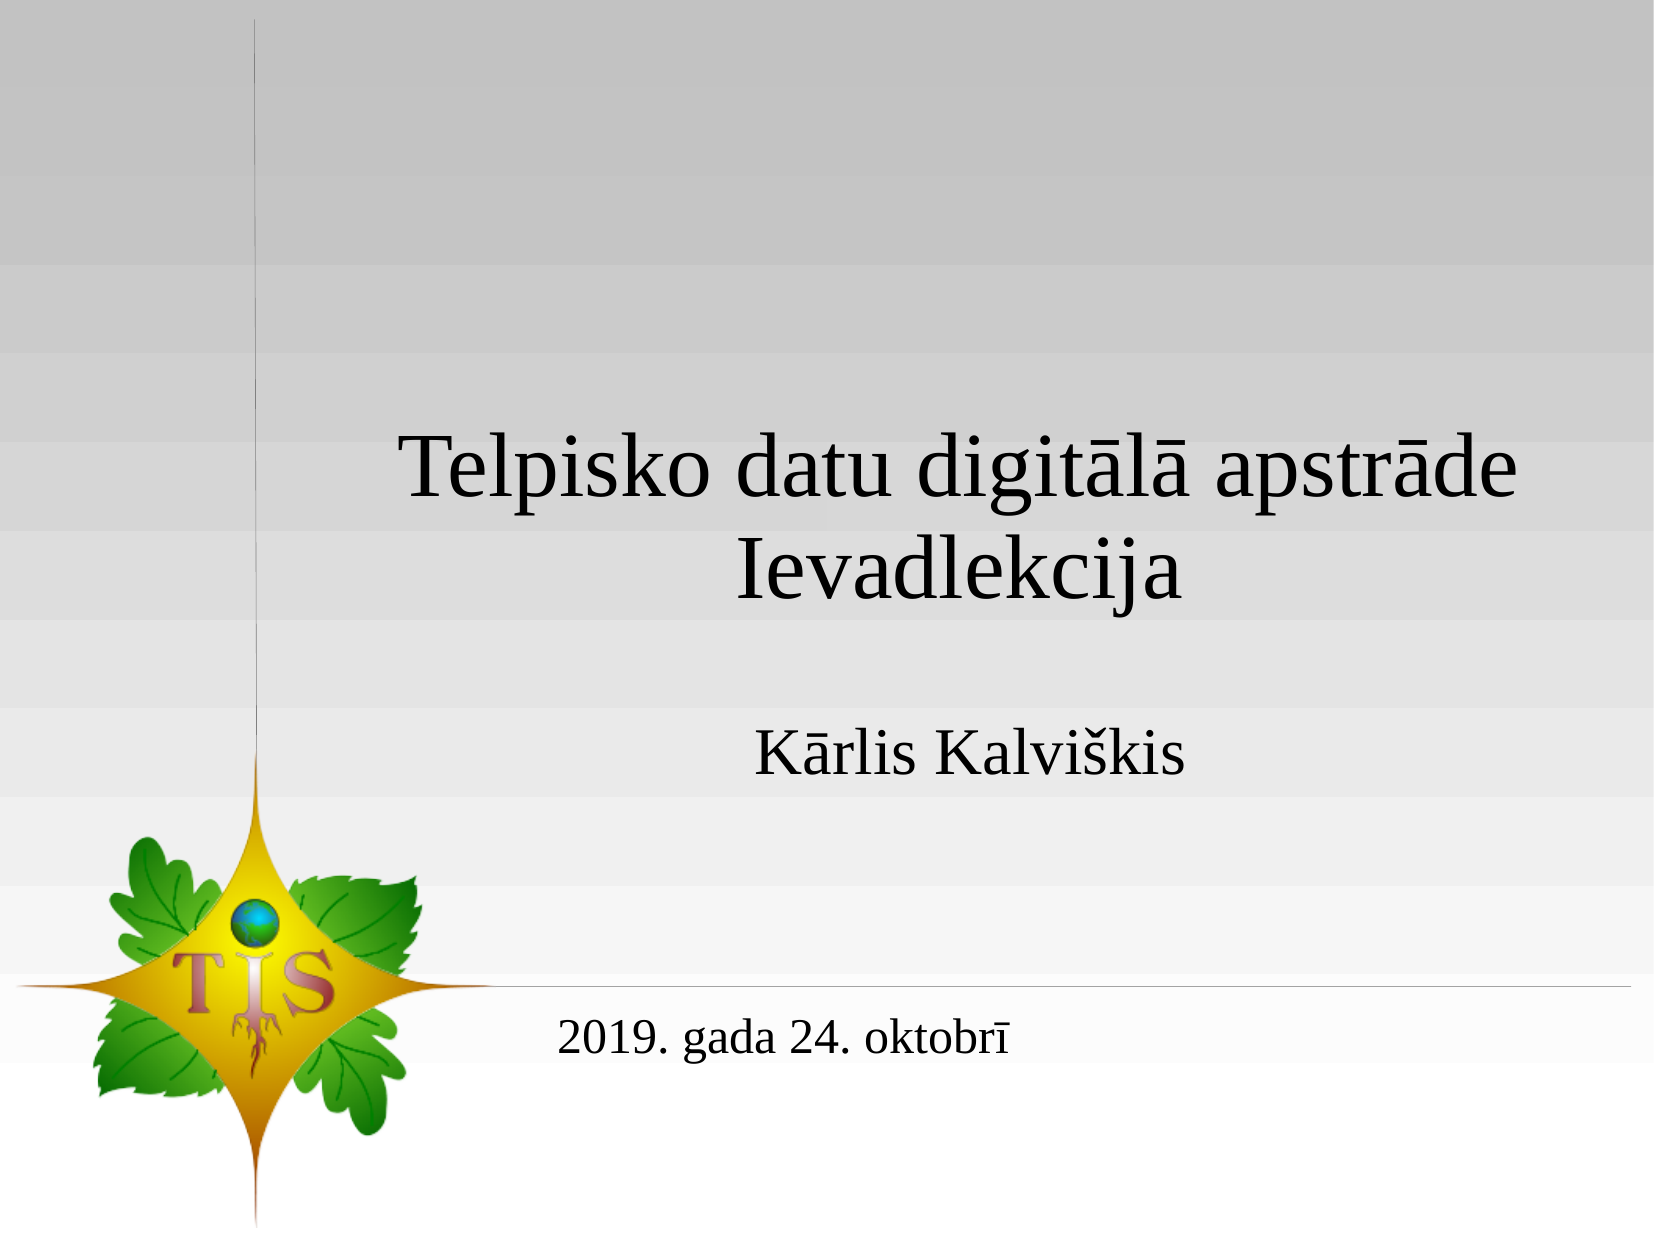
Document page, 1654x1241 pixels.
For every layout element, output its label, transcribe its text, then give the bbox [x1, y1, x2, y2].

list 2019. gada 24. oktobrī [486, 1009, 1630, 1241]
picture [0, 0, 1654, 1241]
title Telpisko datu digitālā apstrāde Ievadlekcija [324, 413, 1595, 621]
